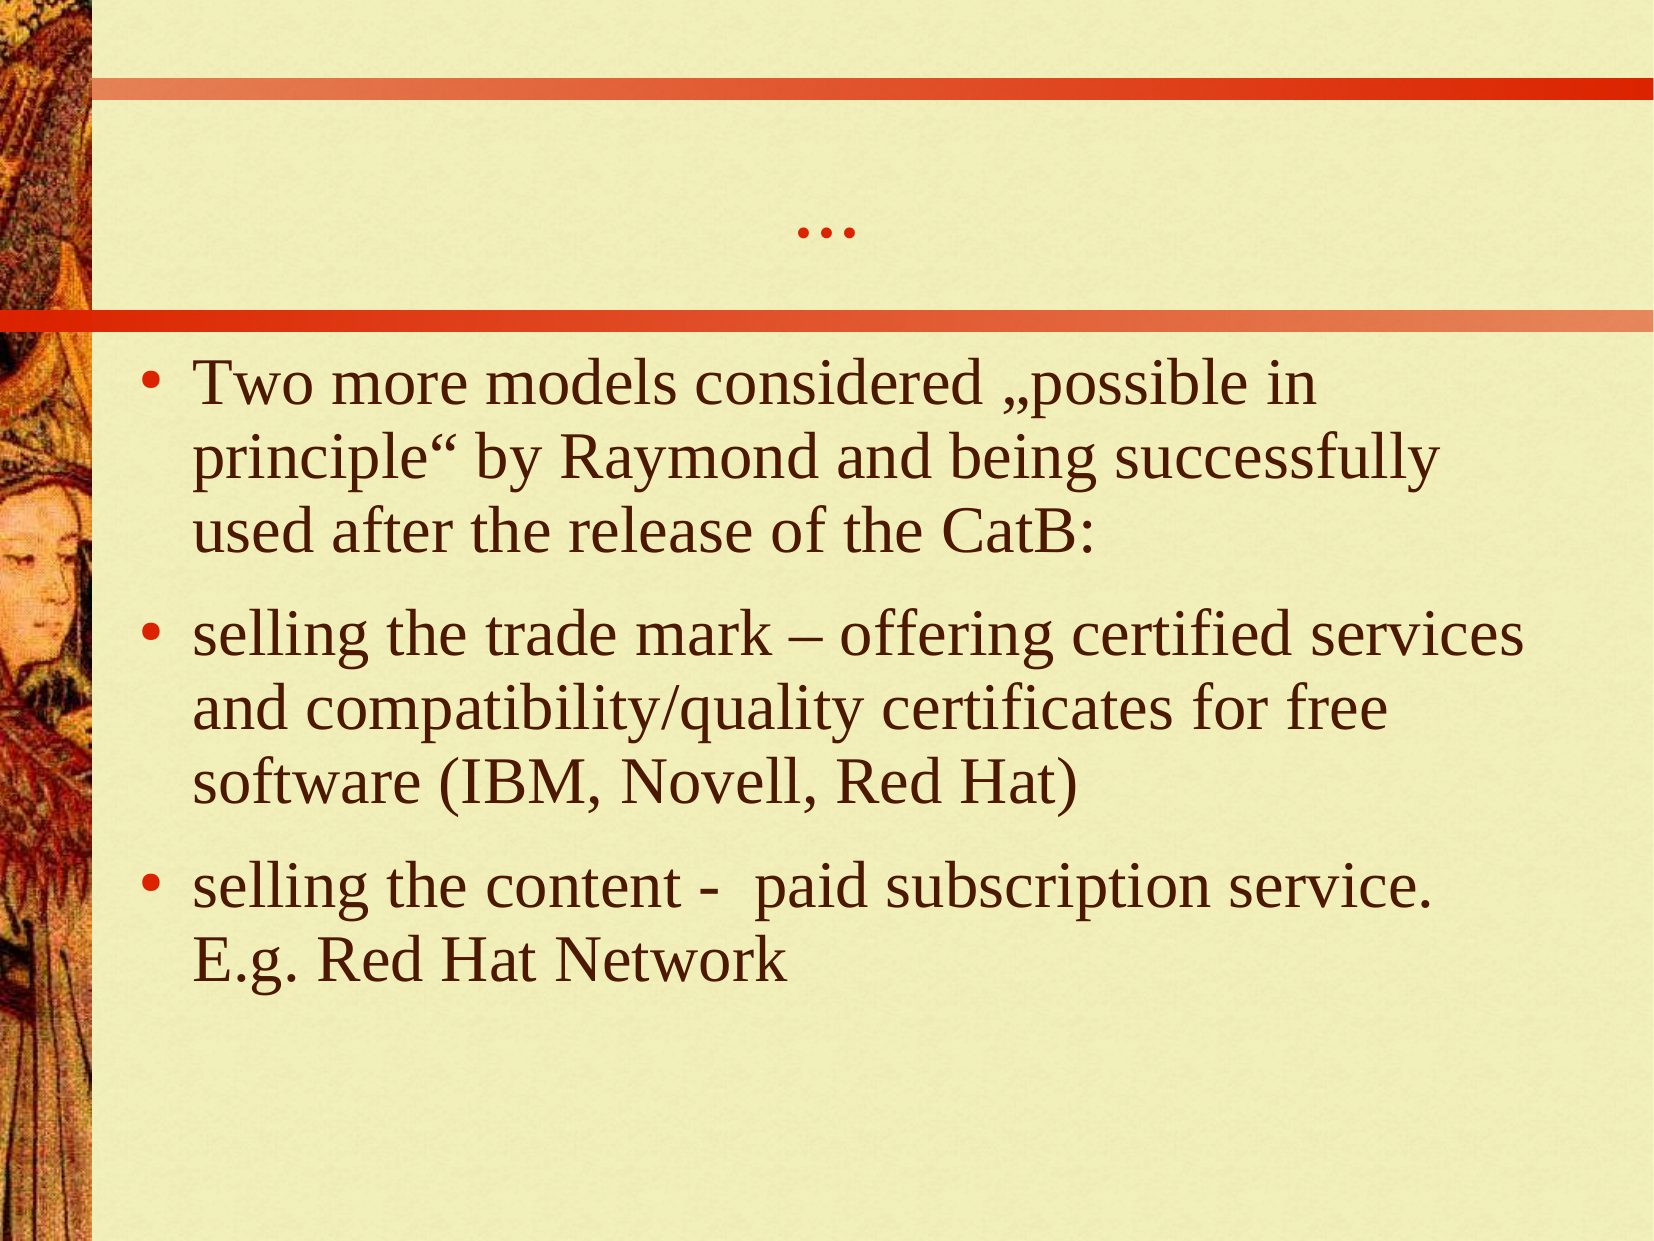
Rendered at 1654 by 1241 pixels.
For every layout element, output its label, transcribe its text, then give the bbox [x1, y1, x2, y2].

picture [0, 332, 1654, 1241]
title ... [121, 102, 1534, 311]
list Two more models considered „possible in principle“ by Raymond and being successfully used after the release of the CatB: selling the trade mark – offering certified services and compatibility/quality certificates for free software (IBM, Novell, Red Hat) selling the content - paid subscription service. E.g. Red Hat Network [121, 344, 1534, 1112]
picture [0, 0, 1654, 310]
